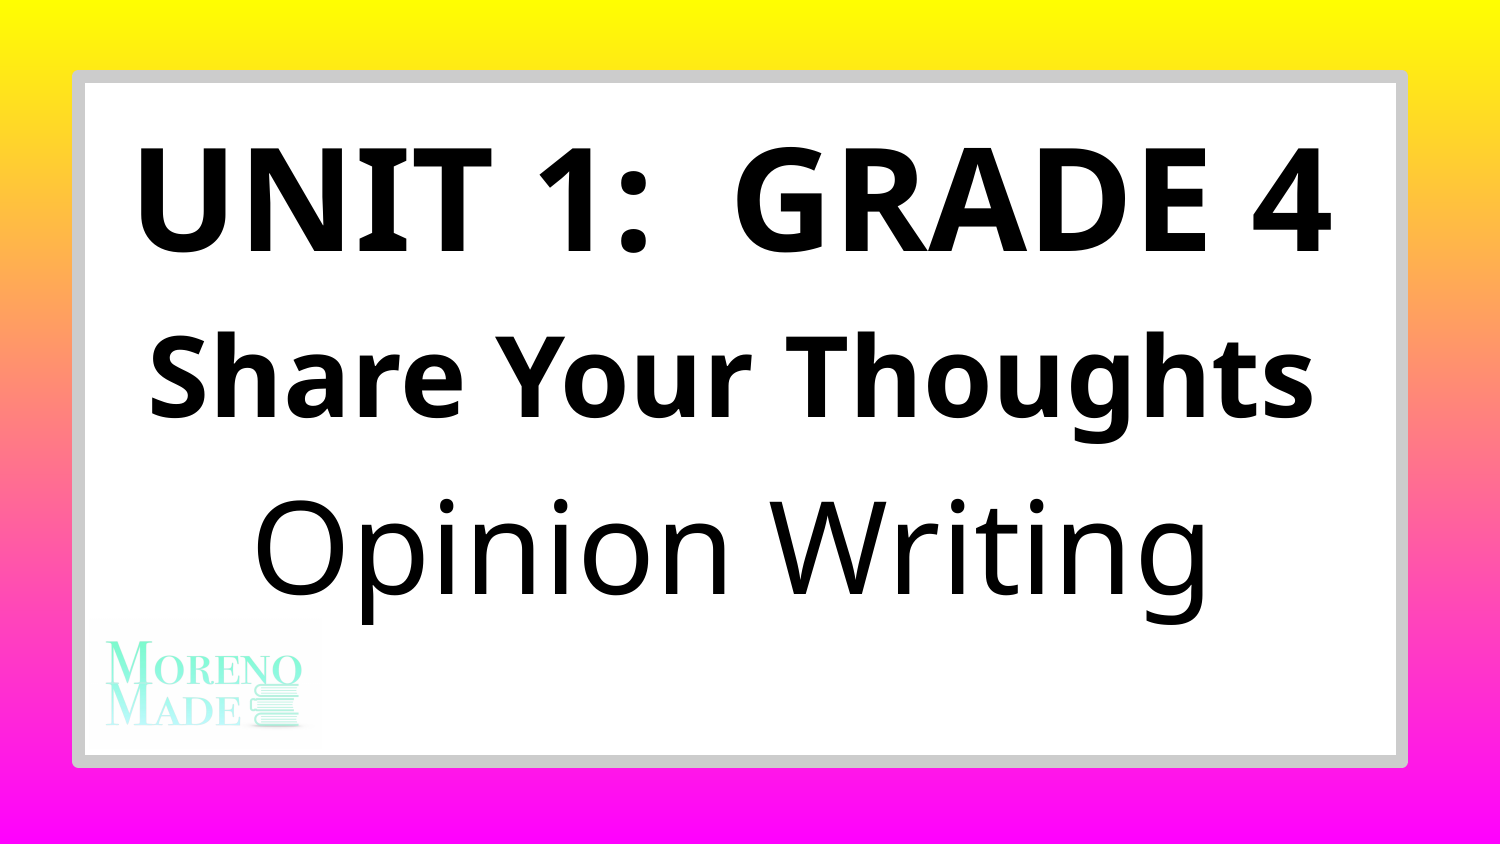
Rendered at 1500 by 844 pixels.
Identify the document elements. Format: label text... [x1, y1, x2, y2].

text_box UNIT 1: GRADE 4 Share Your Thoughts Opinion Writing [78, 92, 1387, 762]
text_box 2 [73, 679, 78, 722]
text_box 2 [1402, 679, 1407, 722]
text_box [78, 76, 1402, 762]
picture [89, 618, 322, 749]
